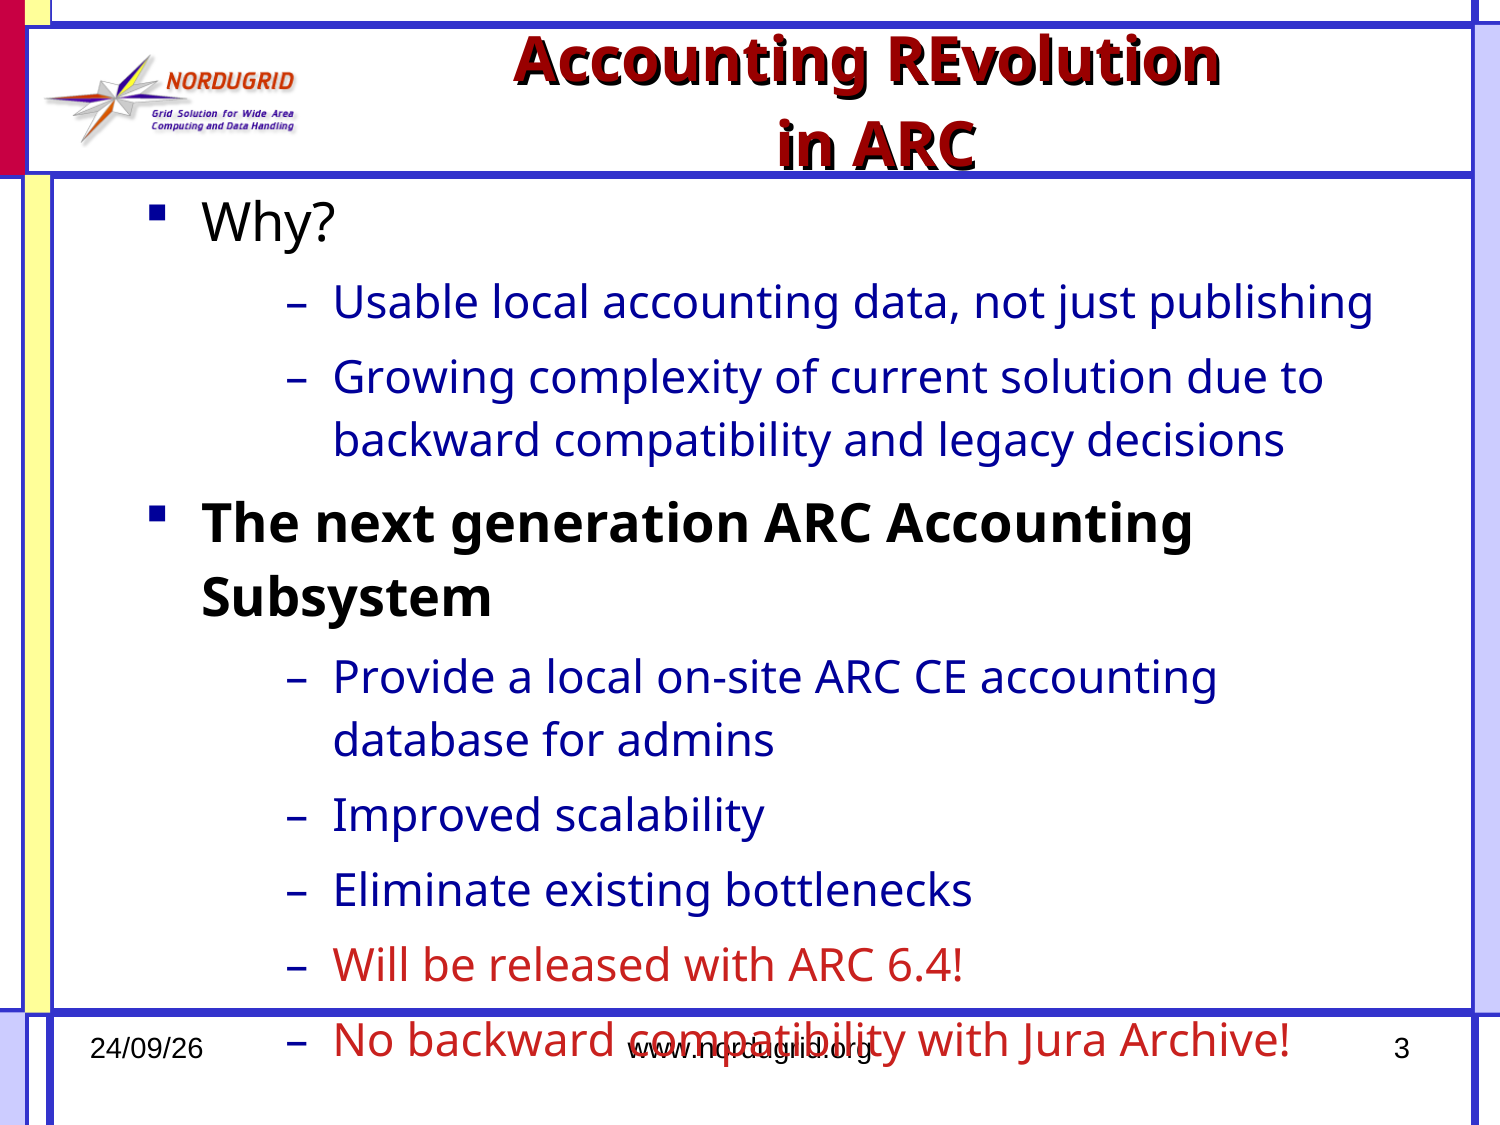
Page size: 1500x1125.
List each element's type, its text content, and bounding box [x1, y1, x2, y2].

title Accounting REvolution in ARC [324, 17, 1428, 183]
picture [40, 49, 301, 148]
list Why? Usable local accounting data, not just publishing Growing complexity of current solution due to backward compatibility and legacy decisions The next generation ARC Accounting Subsystem Provide a local on-site ARC CE accounting database for admins Improved scalability Eliminate existing bottlenecks Will be released with ARC 6.4! No backward compatibility with Jura Archive! [88, 183, 1427, 1007]
